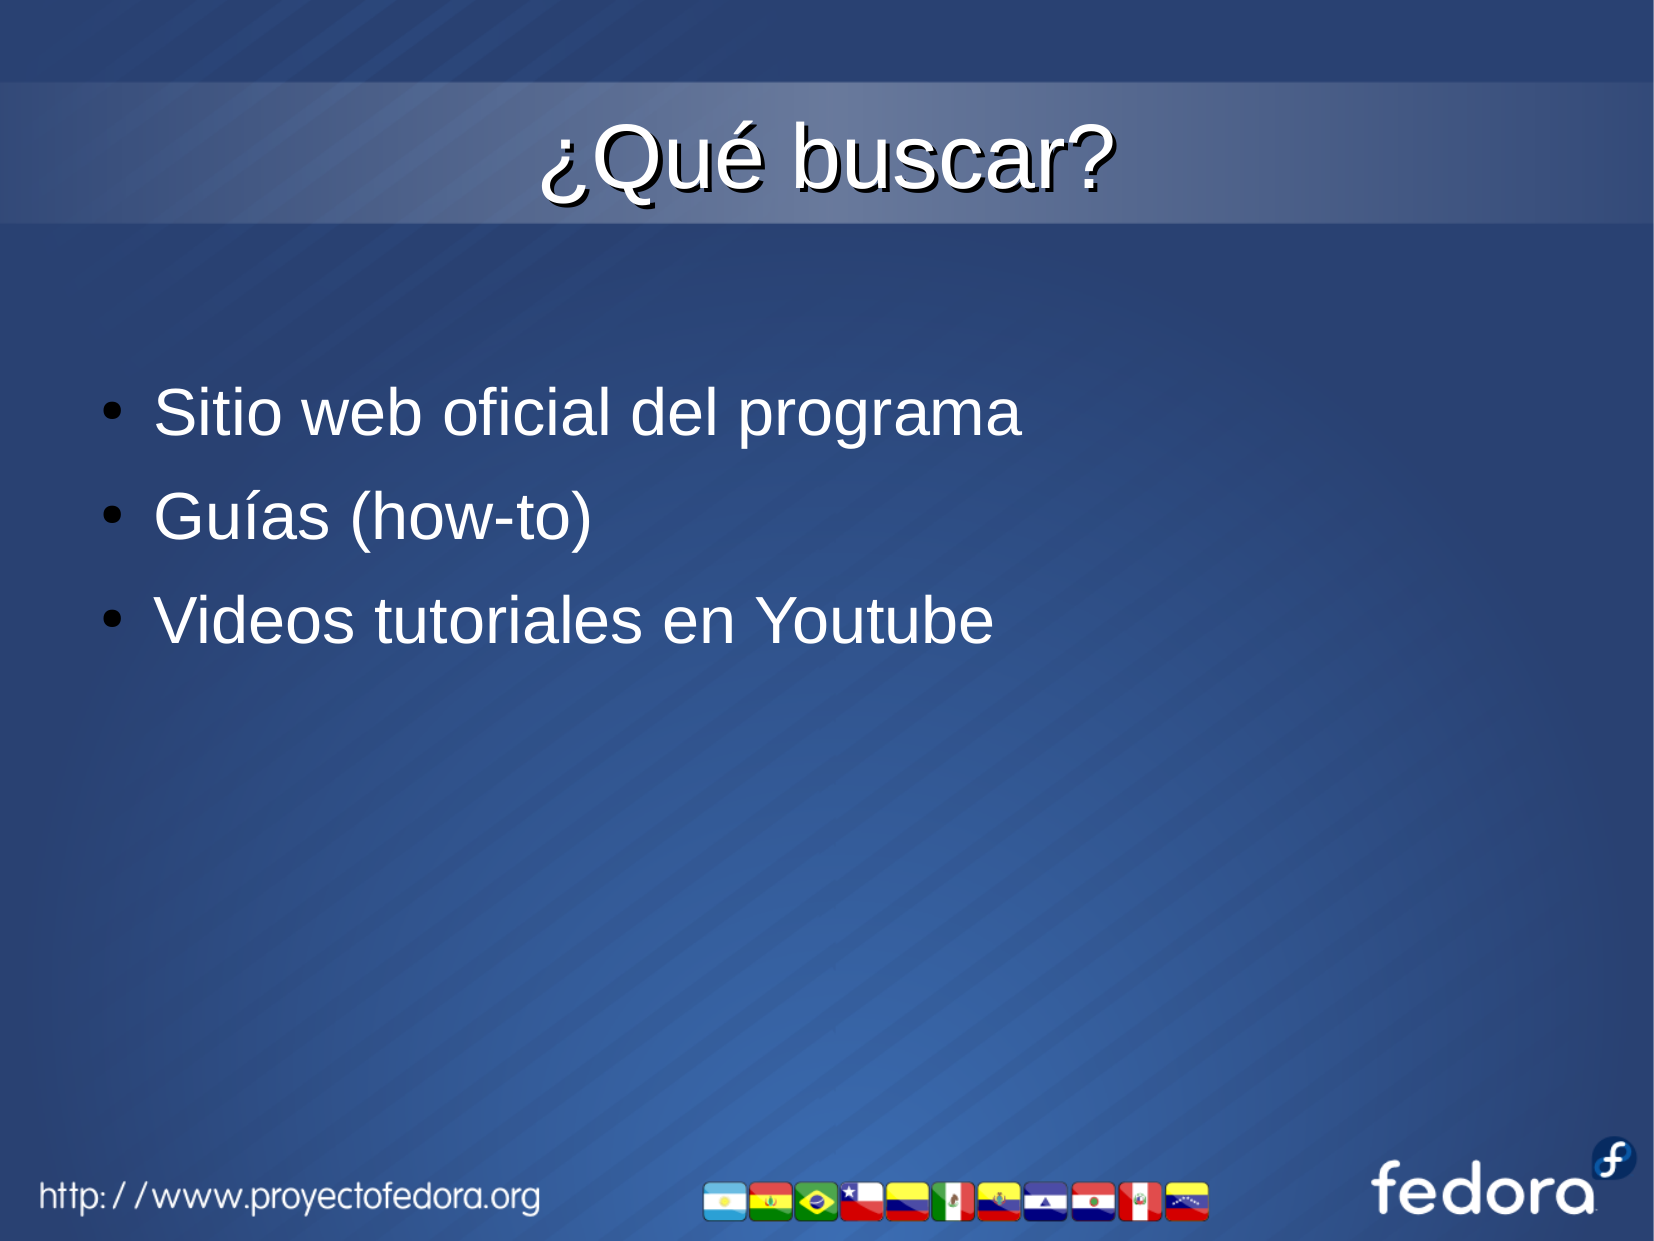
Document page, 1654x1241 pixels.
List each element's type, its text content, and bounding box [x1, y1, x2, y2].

picture [0, 0, 1654, 1241]
list Sitio web oficial del programa Guías (how-to) Videos tutoriales en Youtube [82, 375, 1571, 1094]
title ¿Qué buscar? [82, 77, 1571, 236]
